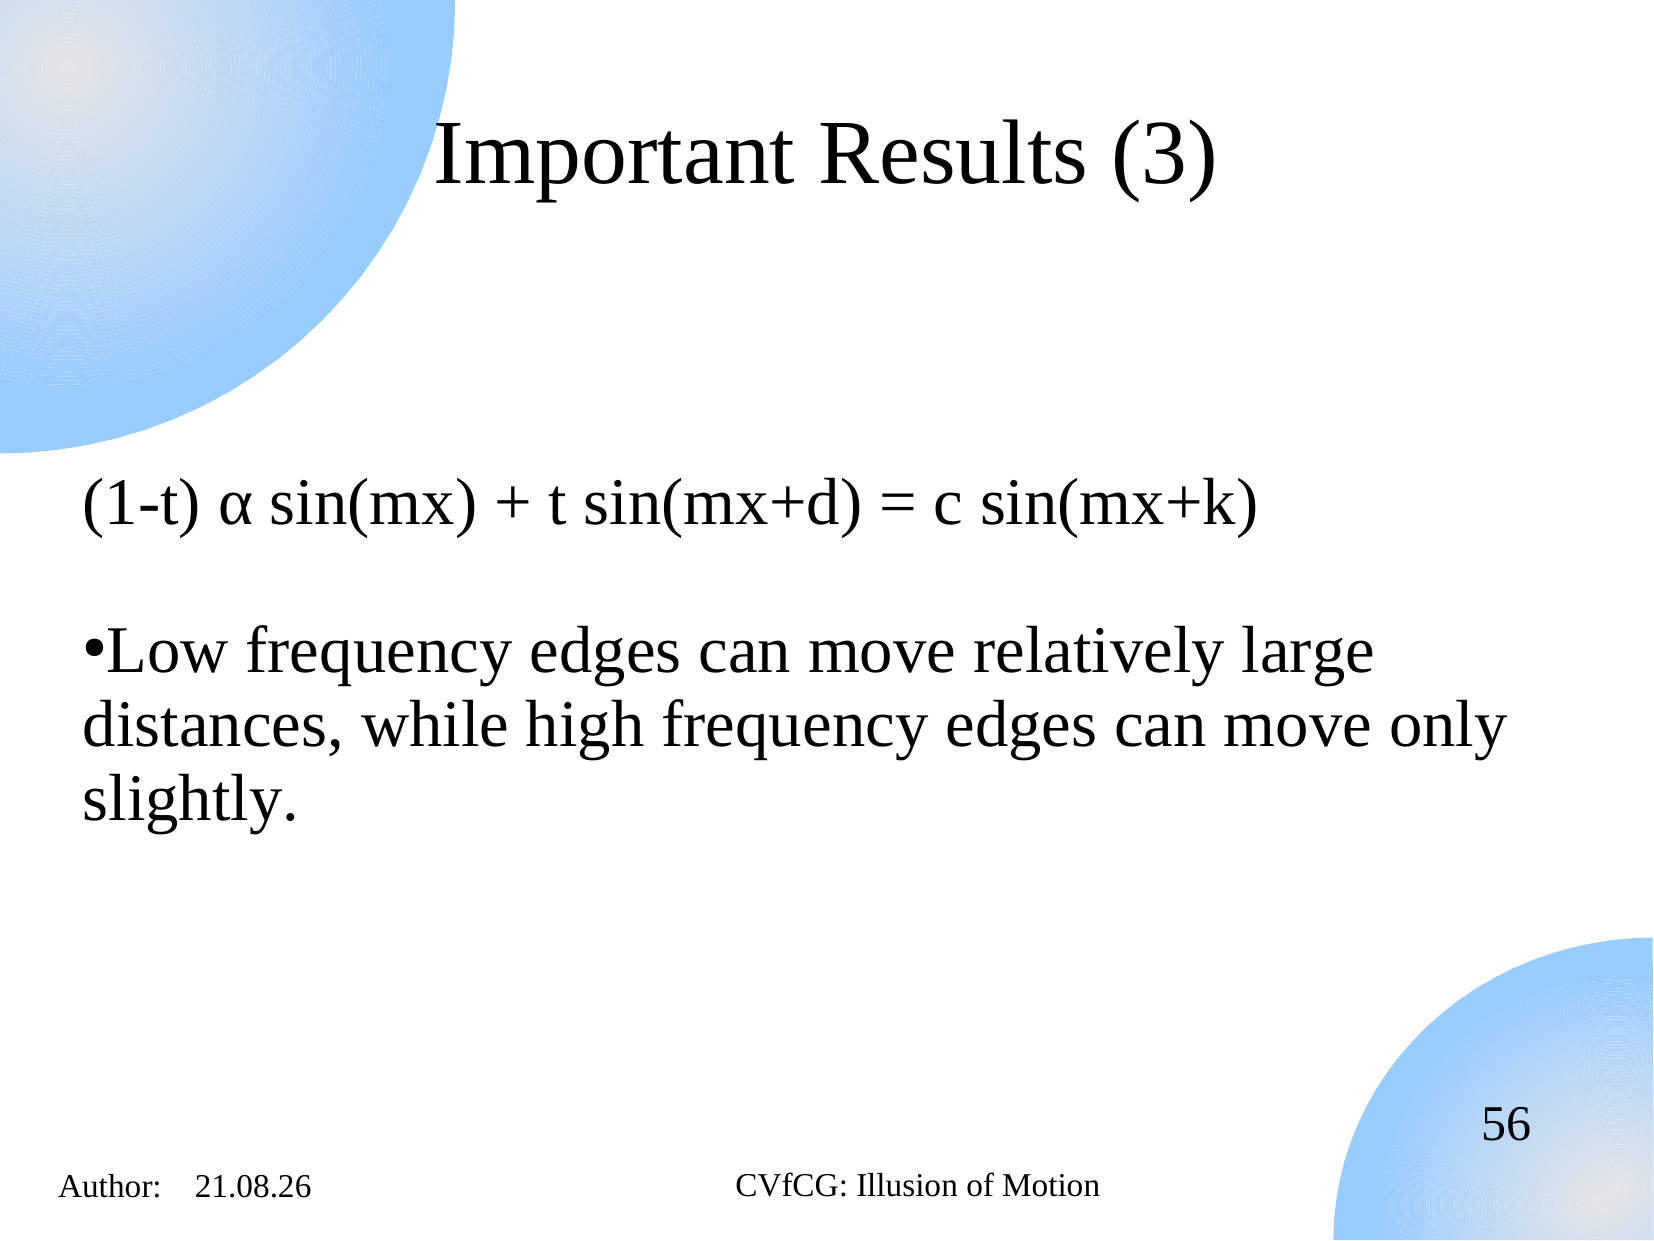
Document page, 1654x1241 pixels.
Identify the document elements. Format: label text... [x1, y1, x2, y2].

title Important Results (3) [82, 49, 1571, 257]
text_box <number> [1401, 1095, 1611, 1152]
text_box CVfCG: Illusion of Motion [735, 1166, 1346, 1204]
subtitle (1-t) α sin(mx) + t sin(mx+d) = c sin(mx+k) Low frequency edges can move relatively large distances, while high frequency edges can move only slightly. [82, 290, 1571, 1010]
